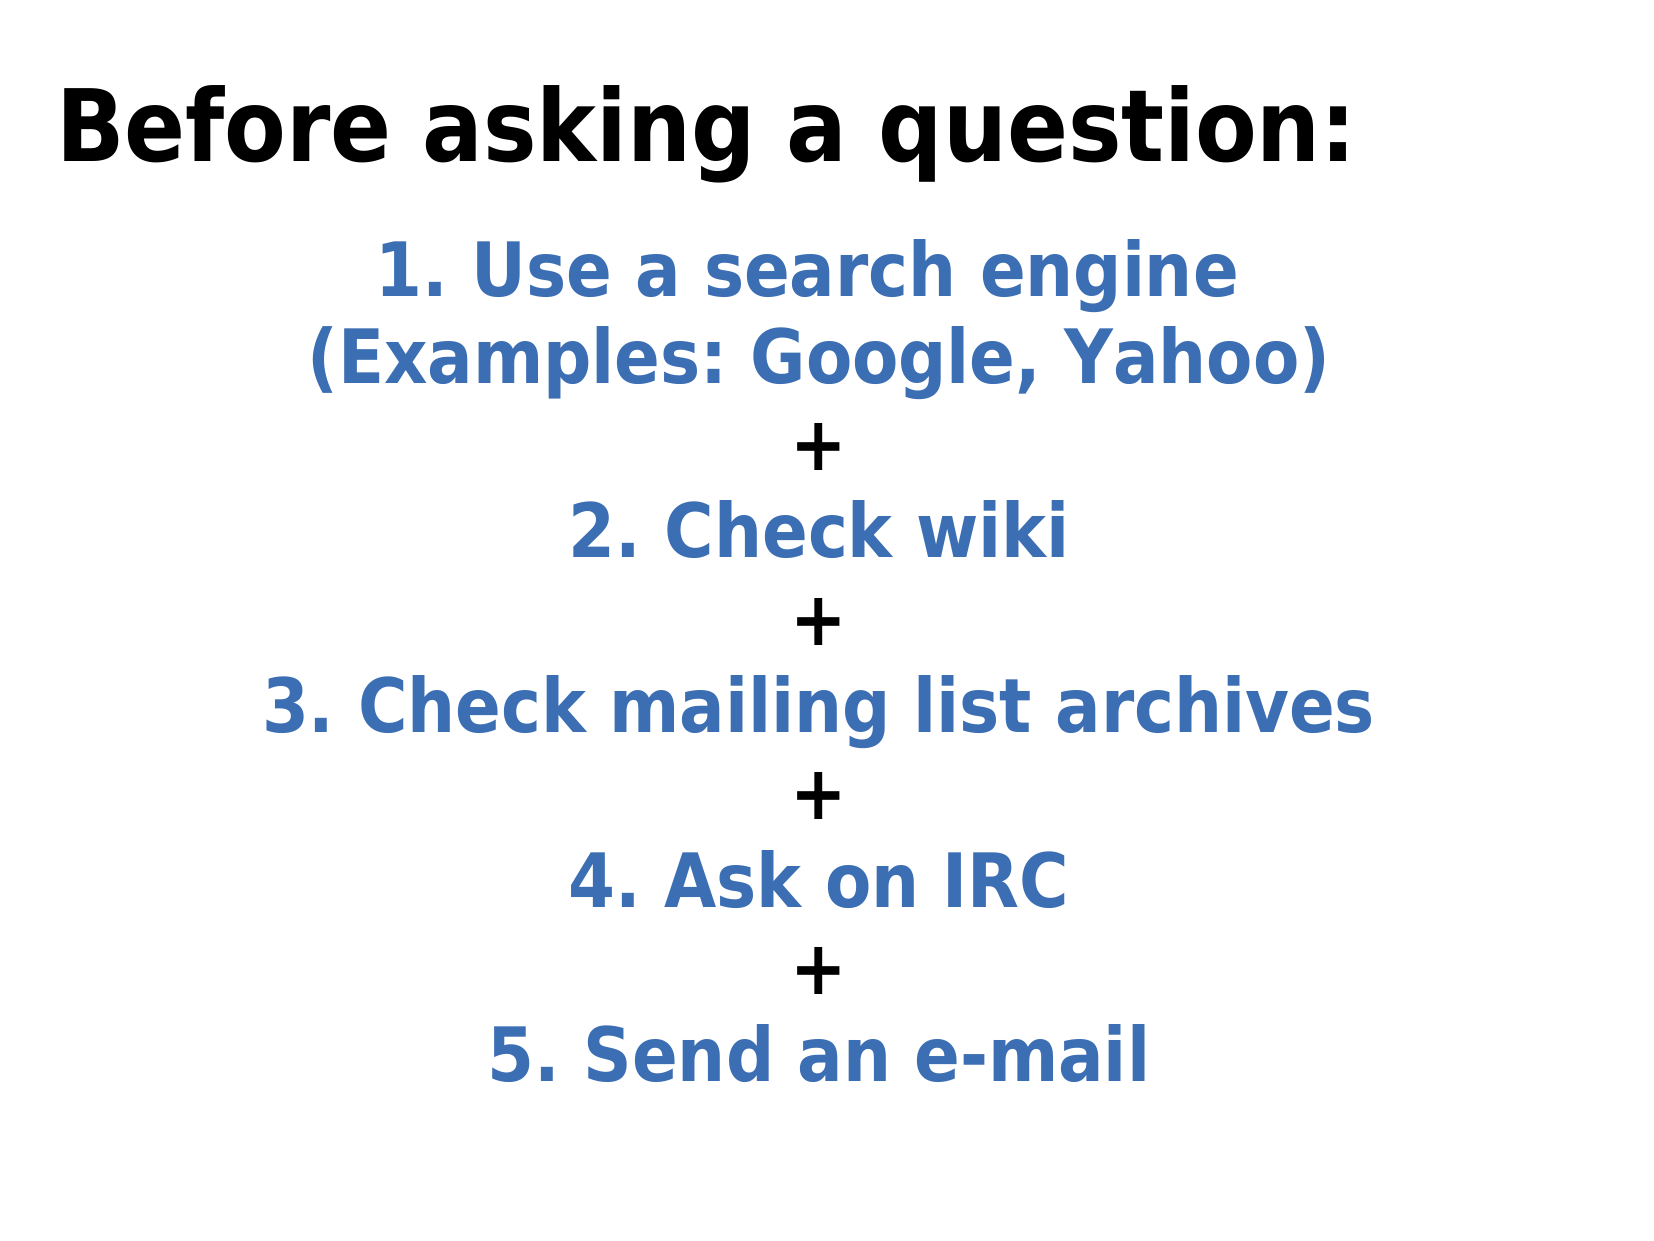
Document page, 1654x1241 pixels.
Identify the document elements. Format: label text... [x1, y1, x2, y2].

text_box Before asking a question: [41, 61, 1579, 193]
text_box 1. Use a search engine (Examples: Google, Yahoo) + 2. Check wiki + 3. Check mailing list archives + 4. Ask on IRC + 5. Send an e-mail [31, 219, 1607, 1110]
